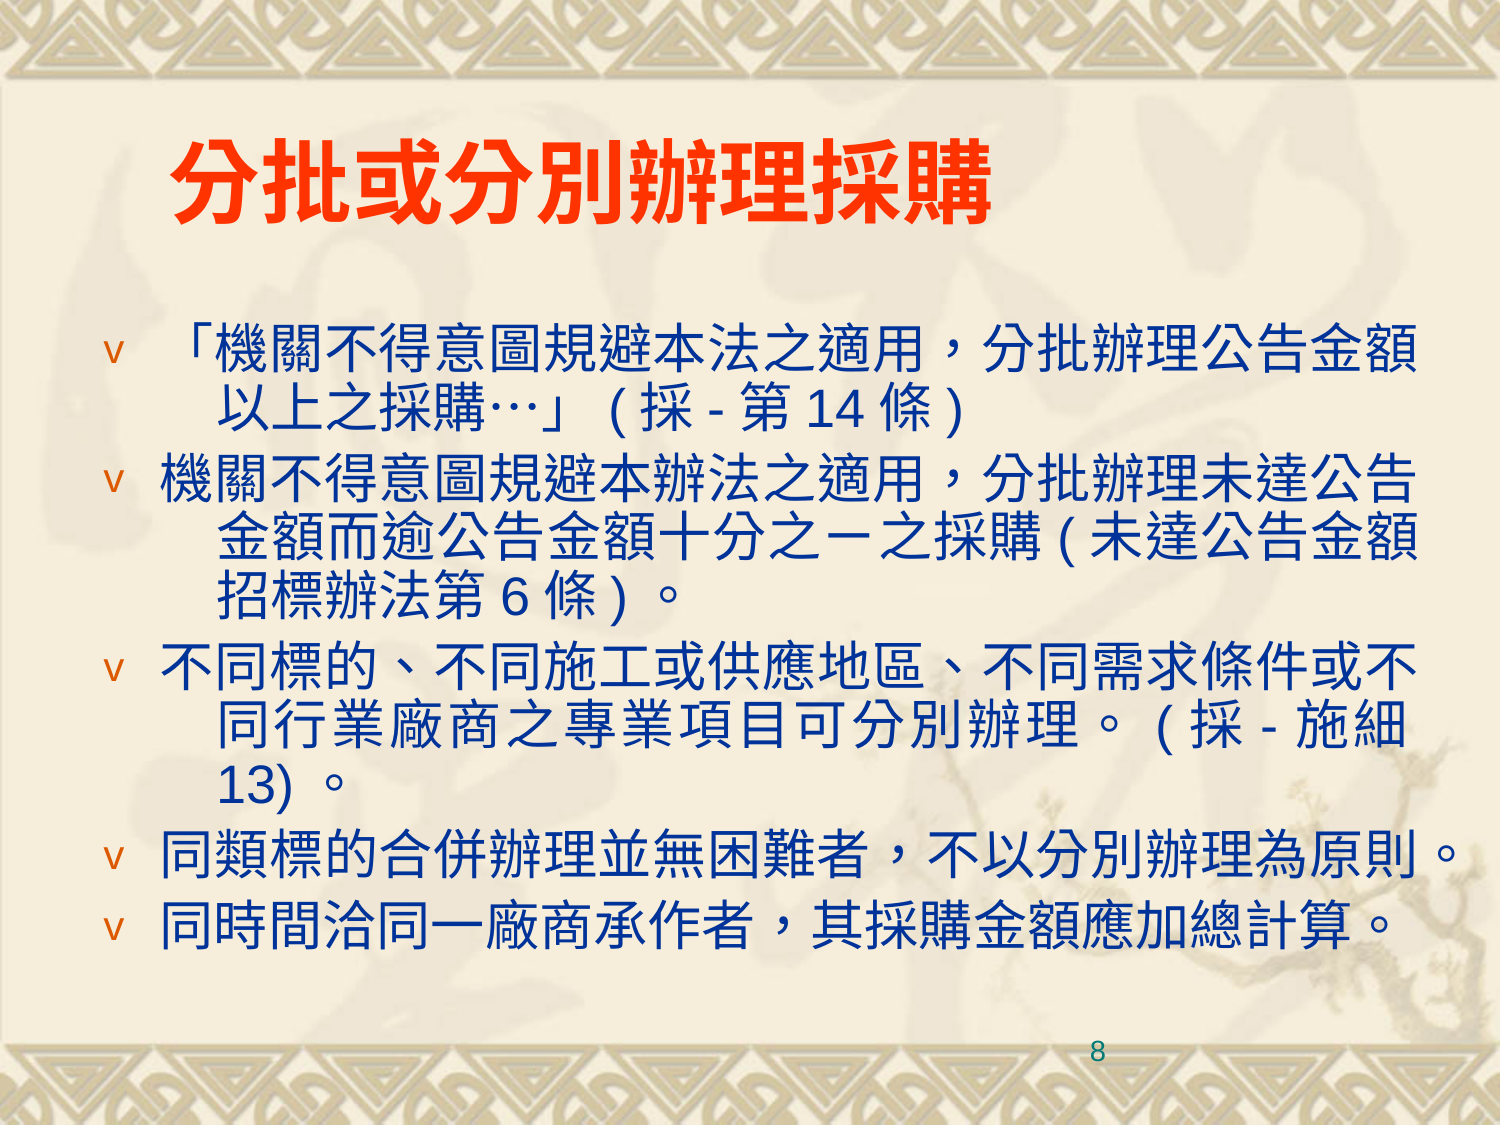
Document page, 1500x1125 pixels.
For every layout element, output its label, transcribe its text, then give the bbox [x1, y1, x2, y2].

title 分批或分別辦理採購 [137, 114, 1027, 245]
list 「機關不得意圖規避本法之適用，分批辦理公告金額以上之採購…」(採-第14條) 機關不得意圖規避本辦法之適用，分批辦理未達公告金額而逾公告金額十分之ㄧ之採購(未達公告金額招標辦法第6條)。 不同標的、不同施工或供應地區、不同需求條件或不同行業廠商之專業項目可分別辦理。(採-施細13)。 同類標的合併辦理並無困難者，不以分別辦理為原則。 同時間洽同一廠商承作者，其採購金額應加總計算。 [88, 314, 1436, 1012]
text_box [1074, 1024, 1451, 1103]
